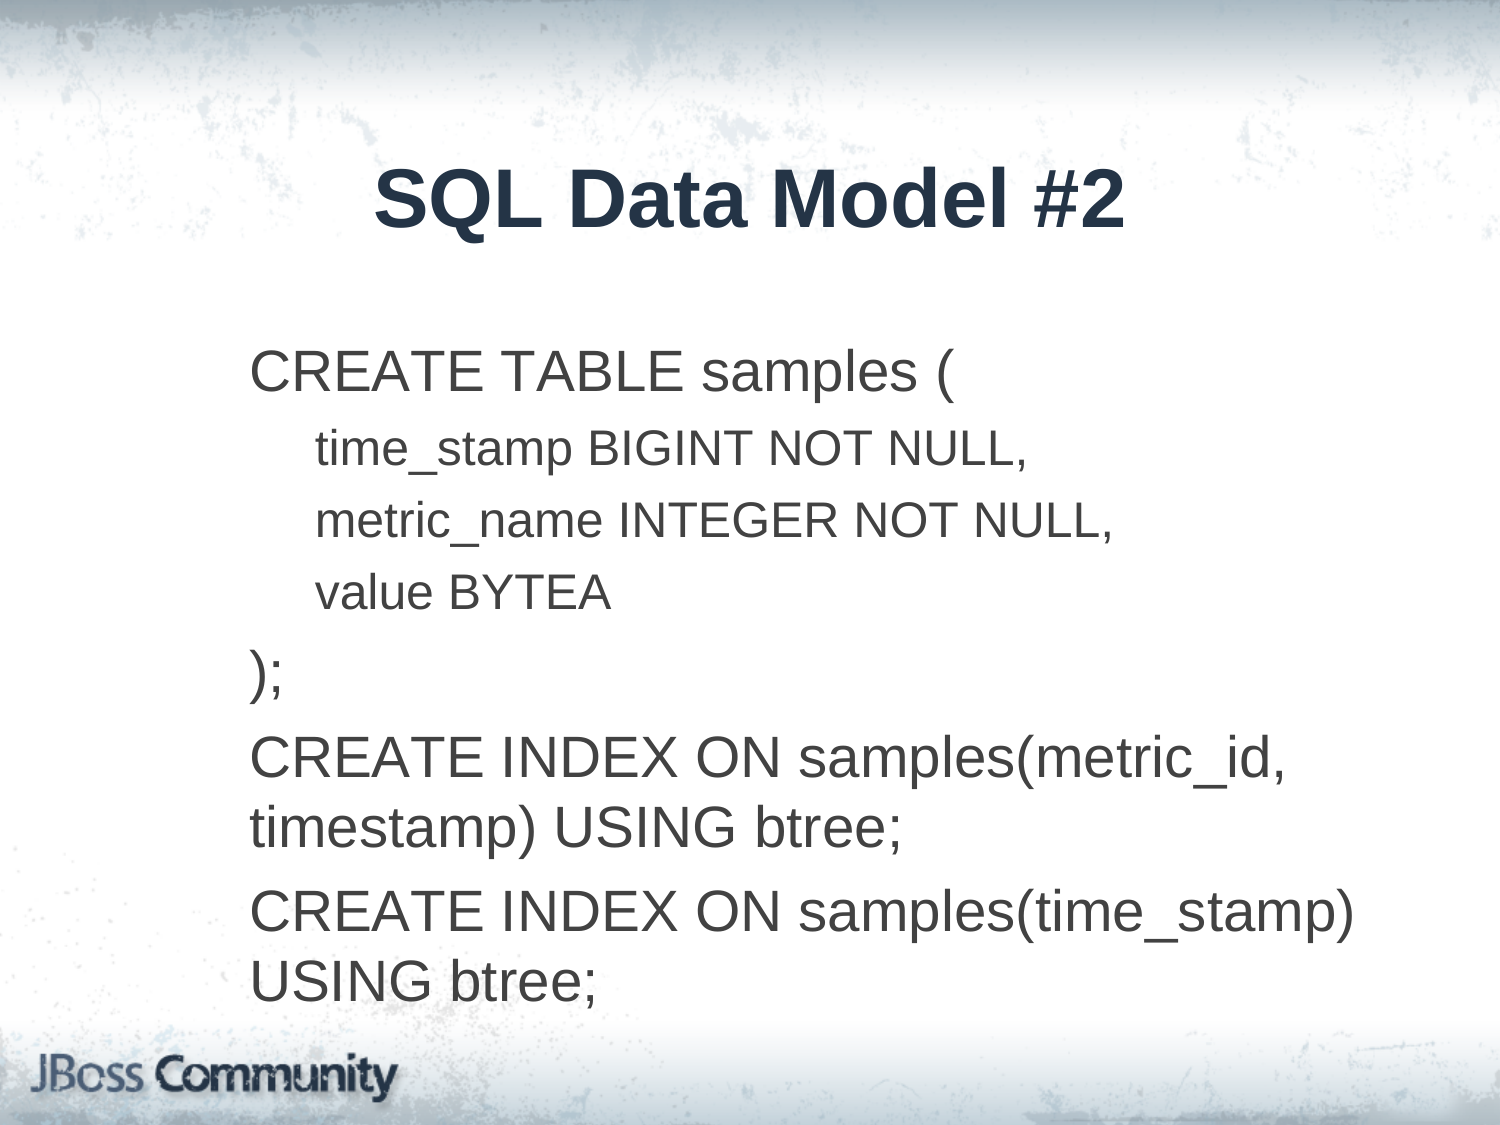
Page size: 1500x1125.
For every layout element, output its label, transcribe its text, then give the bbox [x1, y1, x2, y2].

title SQL Data Model #2 [112, 76, 1388, 312]
picture [0, 0, 1500, 1125]
list CREATE TABLE samples ( time_stamp BIGINT NOT NULL, metric_name INTEGER NOT NULL, value BYTEA ); CREATE INDEX ON samples(metric_id, timestamp) USING btree; CREATE INDEX ON samples(time_stamp) USING btree; [112, 324, 1388, 1083]
